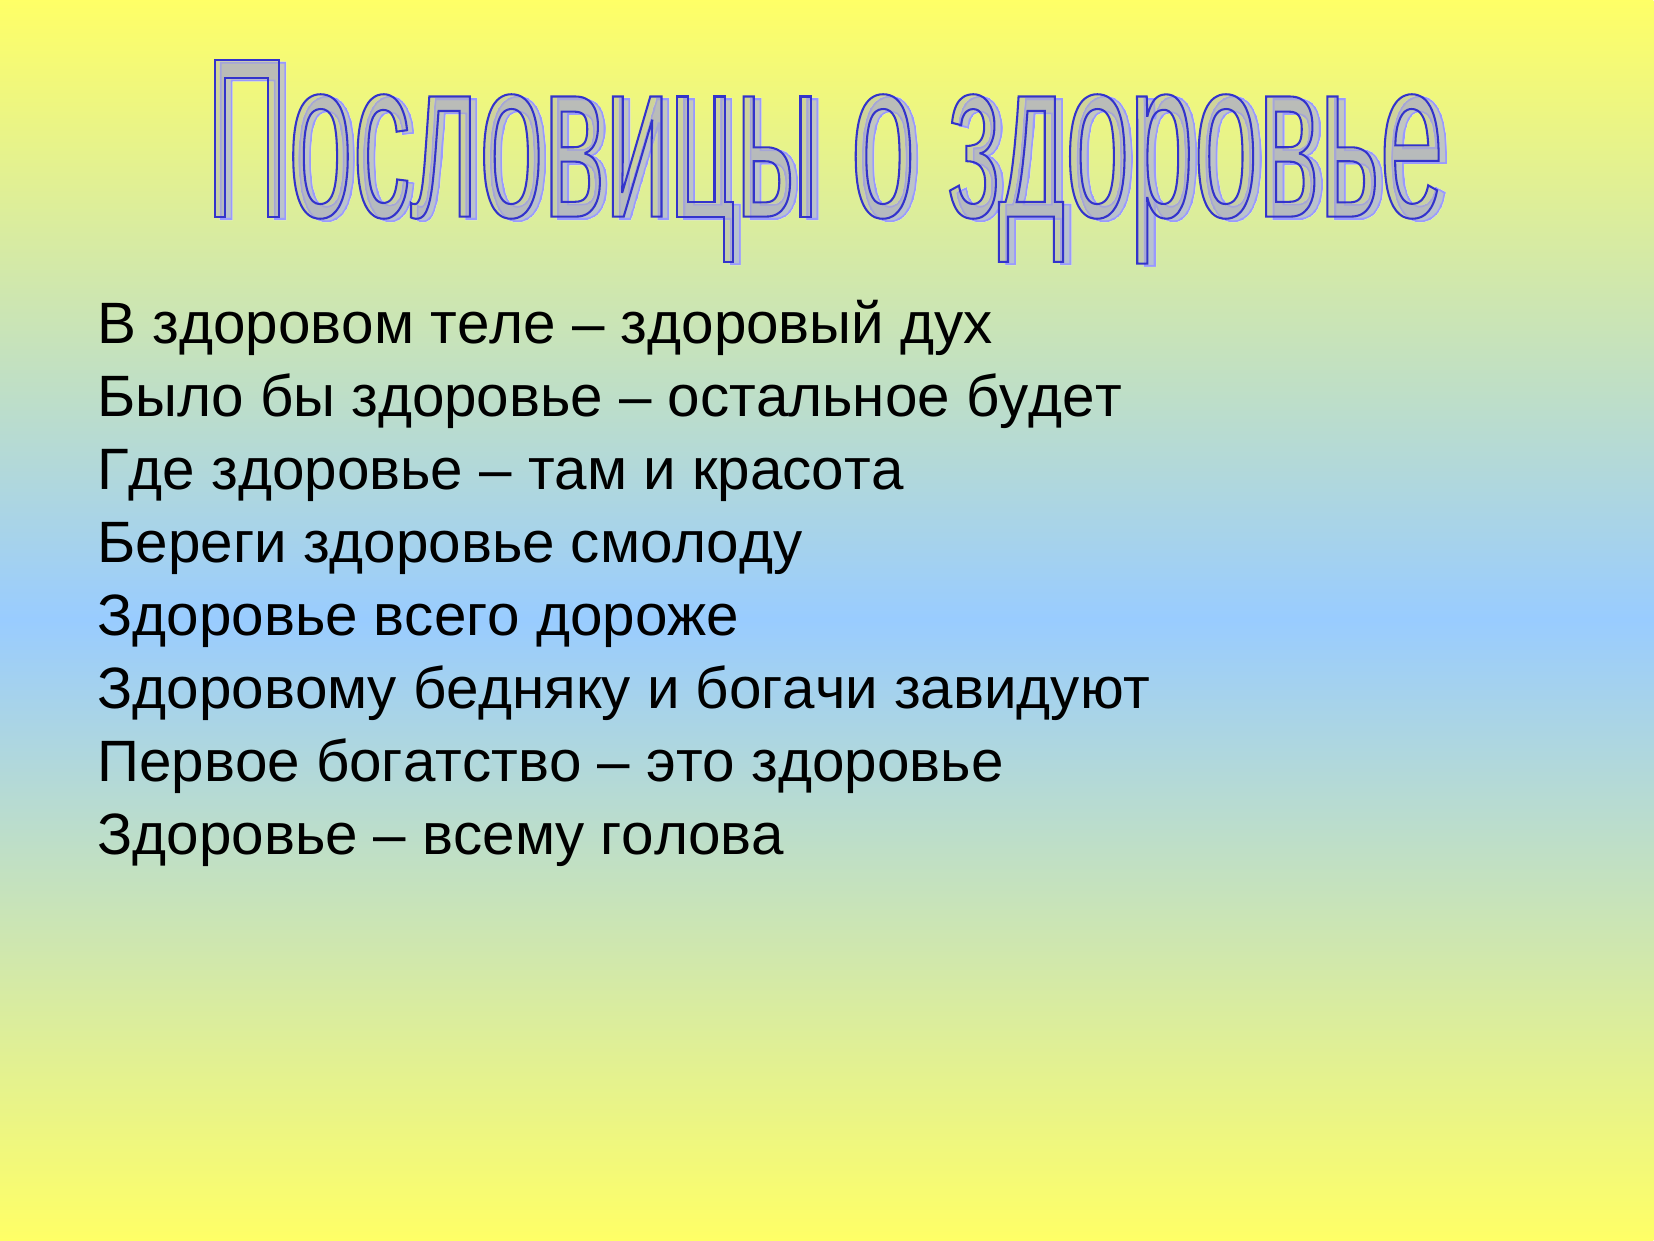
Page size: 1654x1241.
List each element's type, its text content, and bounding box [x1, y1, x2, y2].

text_box Пословицы о здоровье [1266, 96, 1315, 217]
text_box Пословицы о здоровье [484, 94, 539, 219]
text_box Пословицы о здоровье [800, 96, 811, 217]
text_box Пословицы о здоровье [612, 96, 662, 217]
text_box Пословицы о здоровье [1384, 94, 1439, 219]
text_box Пословицы о здоровье [1327, 96, 1375, 217]
text_box Пословицы о здоровье [1198, 94, 1254, 219]
text_box Пословицы о здоровье [998, 96, 1064, 262]
text_box Пословицы о здоровье [214, 60, 280, 217]
text_box Пословицы о здоровье [677, 96, 733, 262]
text_box Пословицы о здоровье [1070, 94, 1125, 219]
text_box Пословицы о здоровье [411, 96, 470, 219]
text_box Пословицы о здоровье [293, 94, 348, 219]
text_box Пословицы о здоровье [357, 94, 408, 219]
text_box Пословицы о здоровье [743, 96, 791, 217]
list В здоровом теле – здоровый дух Было бы здоровье – остальное будет Где здоровье – там и красота Береги здоровье смолоду Здоровье всего дороже Здоровому бедняку и богачи завидуют Первое богатство – это здоровье Здоровье – всему голова [82, 289, 1571, 1108]
text_box Пословицы о здоровье [949, 94, 996, 219]
text_box Пословицы о здоровье [1136, 94, 1189, 264]
text_box Пословицы о здоровье [855, 94, 911, 219]
text_box Пословицы о здоровье [551, 96, 600, 217]
